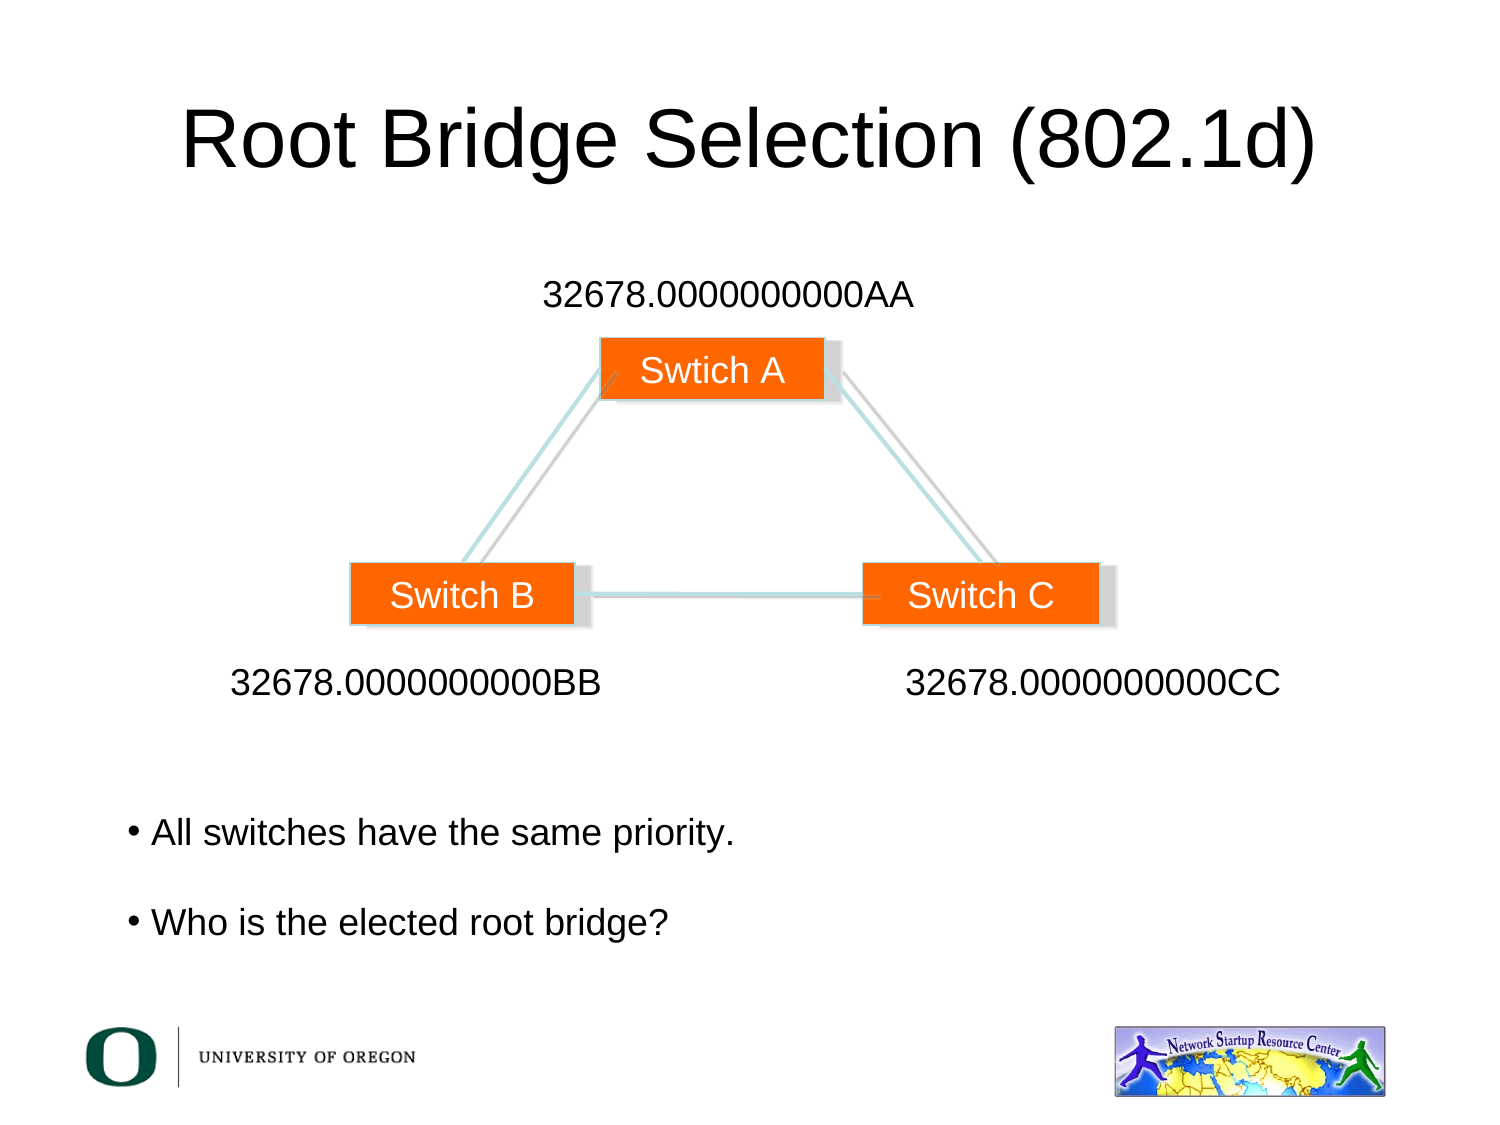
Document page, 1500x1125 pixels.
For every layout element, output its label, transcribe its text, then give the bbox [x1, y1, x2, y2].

text_box Switch C [862, 562, 1101, 625]
text_box 32678.0000000000BB [215, 649, 617, 711]
text_box 32678.0000000000CC [890, 649, 1296, 711]
picture [75, 1024, 426, 1090]
text_box 32678.0000000000AA [527, 262, 930, 323]
text_box Switch B [350, 562, 576, 625]
text_box Swtich A [600, 337, 826, 400]
text_box All switches have the same priority. Who is the elected root bridge? [112, 799, 751, 951]
title Root Bridge Selection (802.1d) [75, 45, 1426, 233]
picture [1112, 1024, 1388, 1099]
